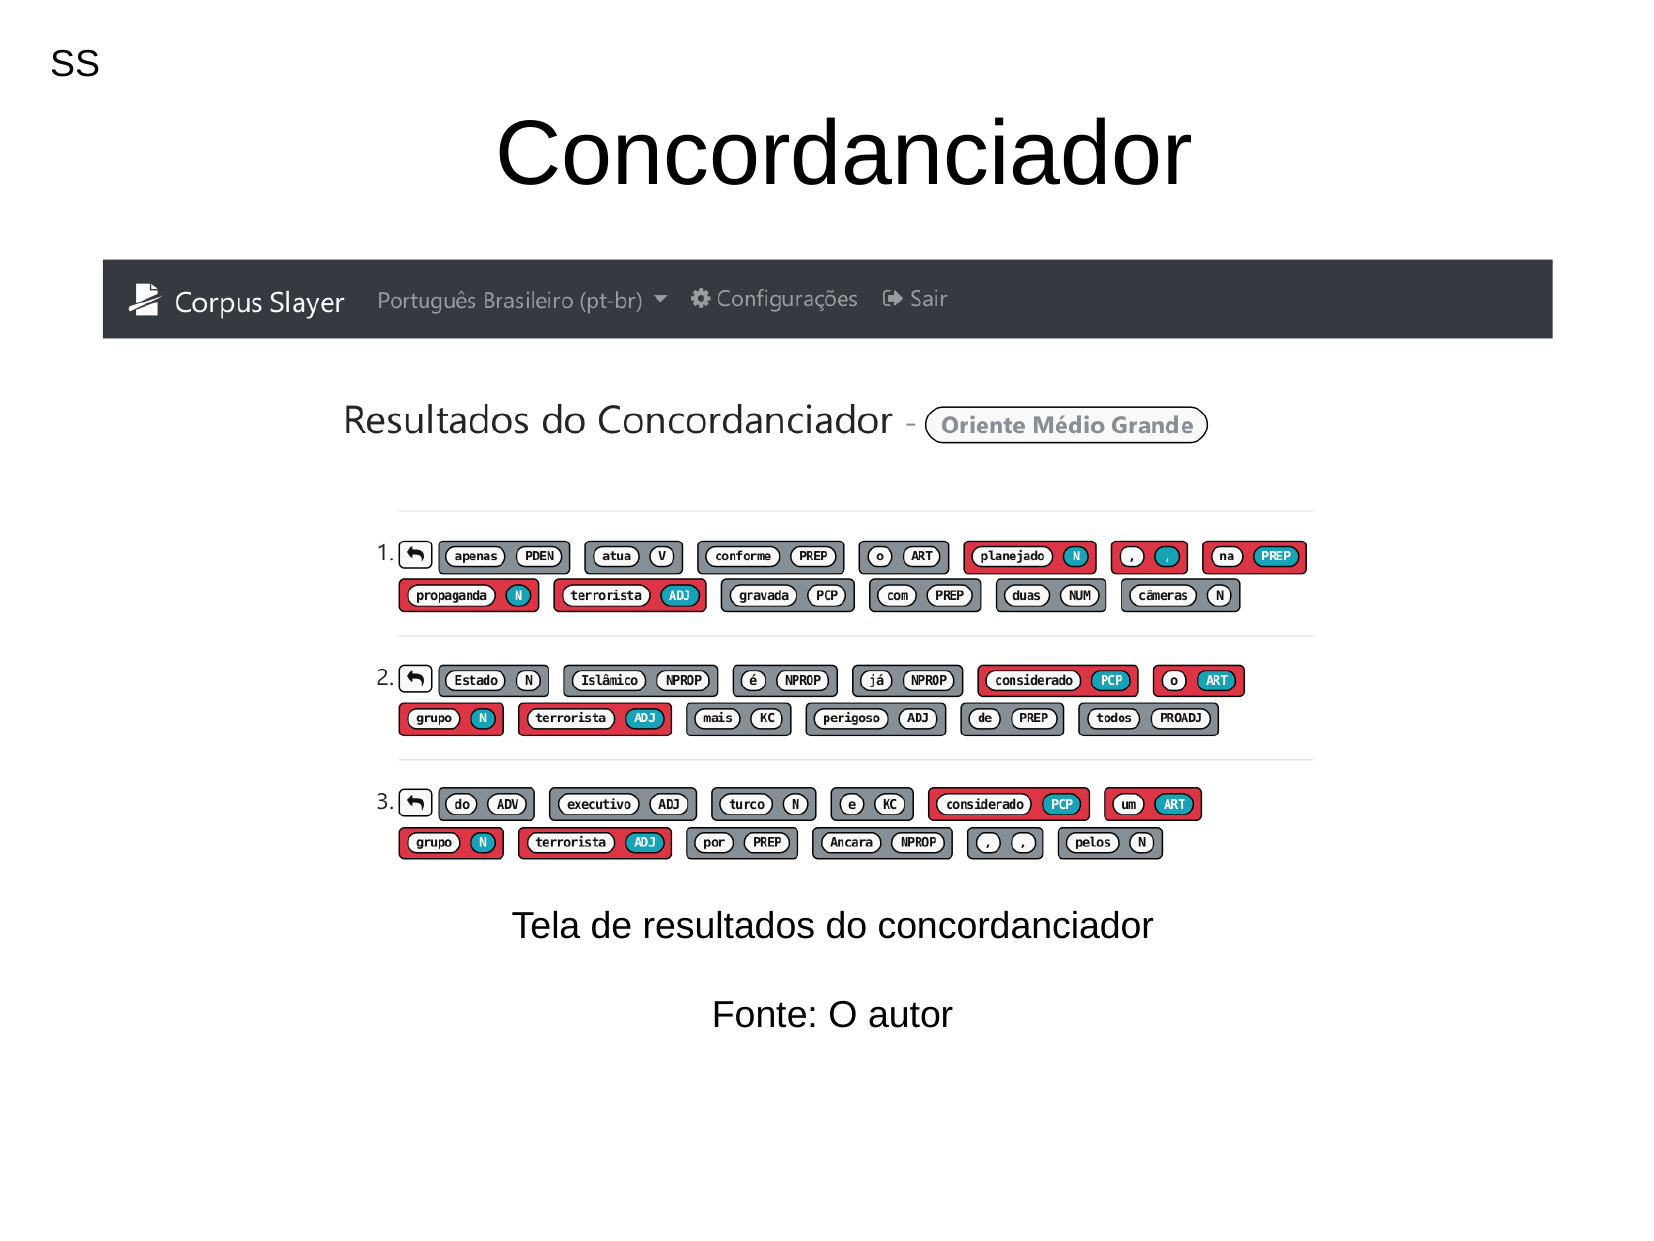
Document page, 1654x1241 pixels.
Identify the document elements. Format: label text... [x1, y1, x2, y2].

text_box Tela de resultados do concordanciador [236, 897, 1430, 955]
title Concordanciador [82, 49, 1571, 257]
text_box Fonte: O autor [236, 986, 1430, 1044]
picture [99, 255, 1555, 863]
text_box SS [35, 35, 116, 93]
